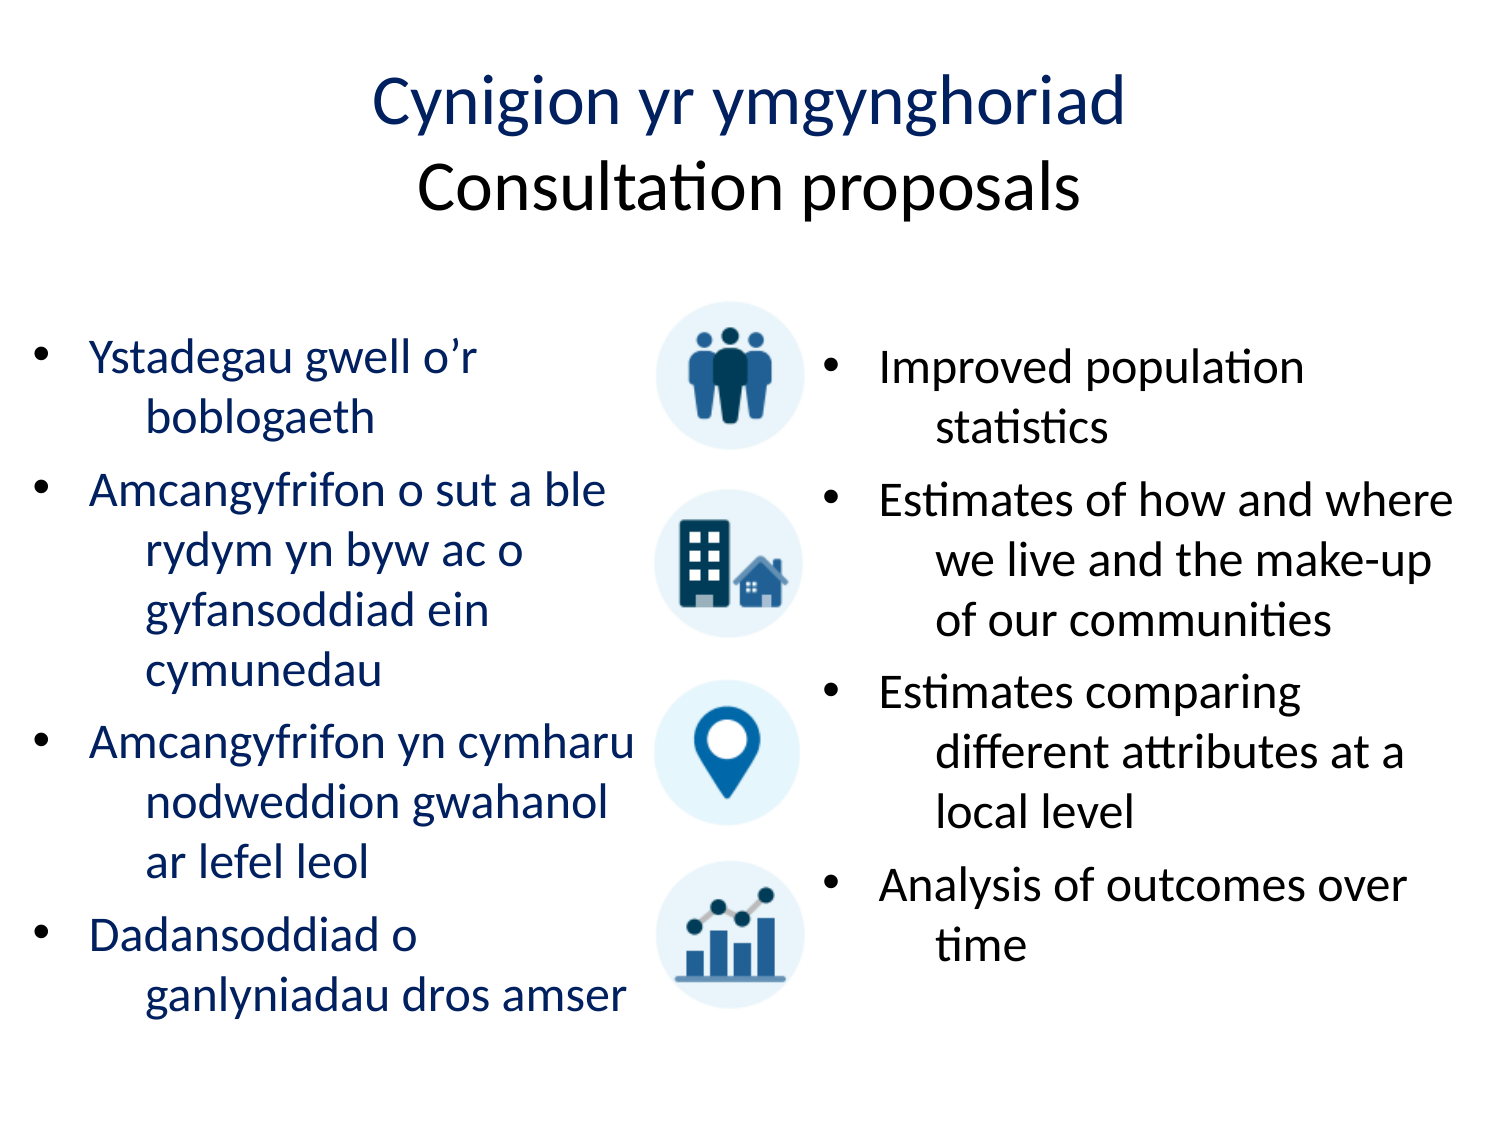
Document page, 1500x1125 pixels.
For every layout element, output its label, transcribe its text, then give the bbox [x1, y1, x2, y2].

picture [652, 290, 808, 459]
title Cynigion yr ymgynghoriad Consultation proposals [75, 45, 1426, 233]
picture [653, 851, 807, 1020]
picture [653, 668, 807, 833]
picture [653, 474, 807, 651]
list Ystadegau gwell o’r boblogaeth Amcangyfrifon o sut a ble rydym yn byw ac o gyfansoddiad ein cymunedau Amcangyfrifon yn cymharu nodweddion gwahanol ar lefel leol Dadansoddiad o ganlyniadau dros amser [17, 316, 653, 1059]
text_box Improved population statistics Estimates of how and where we live and the make-up of our communities Estimates comparing different attributes at a local level Analysis of outcomes over time [807, 326, 1483, 1069]
